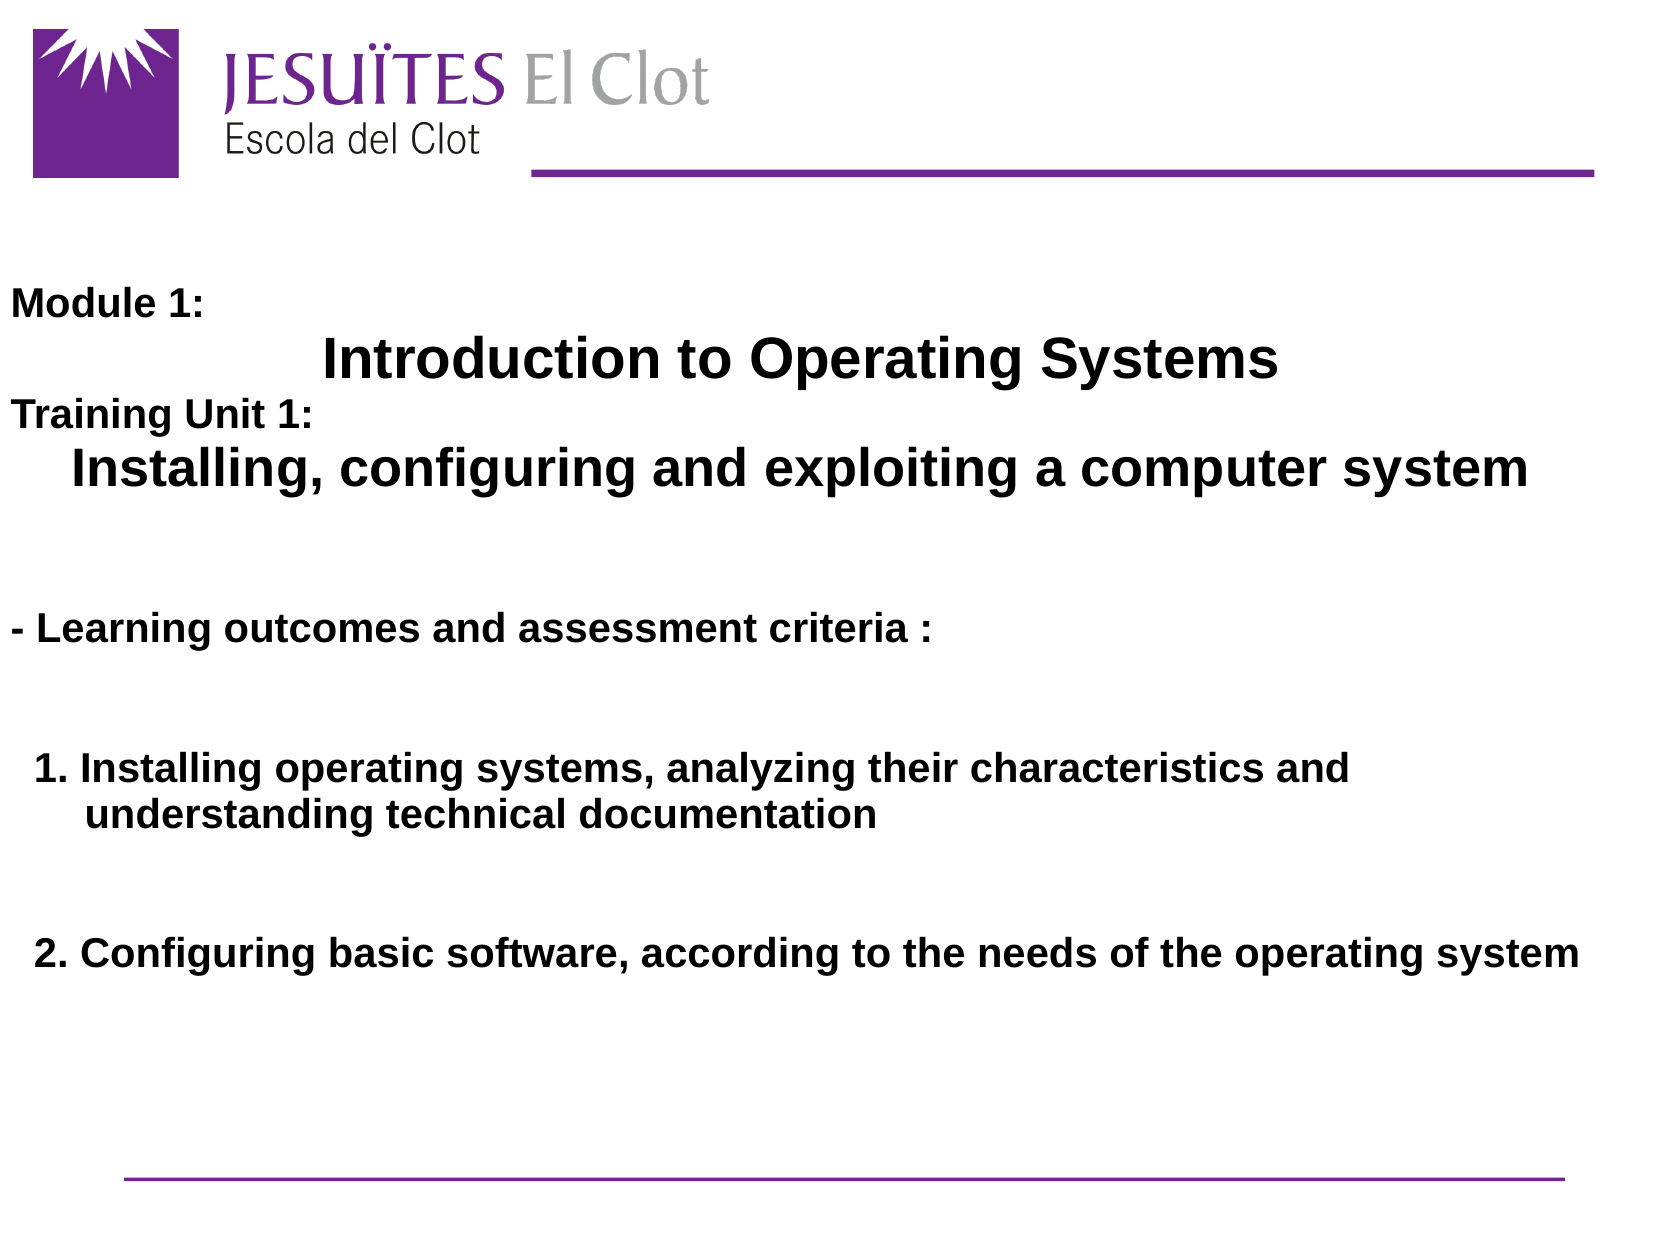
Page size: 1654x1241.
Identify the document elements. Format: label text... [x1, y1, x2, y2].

text_box [124, 1177, 1565, 1182]
picture [33, 29, 709, 178]
text_box Module 1: Introduction to Operating Systems Training Unit 1: Installing, configuring and exploiting a computer system - Learning outcomes and assessment criteria : 1. Installing operating systems, analyzing their characteristics and understanding technical documentation 2. Configuring basic software, according to the needs of the operating system [0, 271, 1608, 1078]
text_box [709, 169, 1595, 178]
